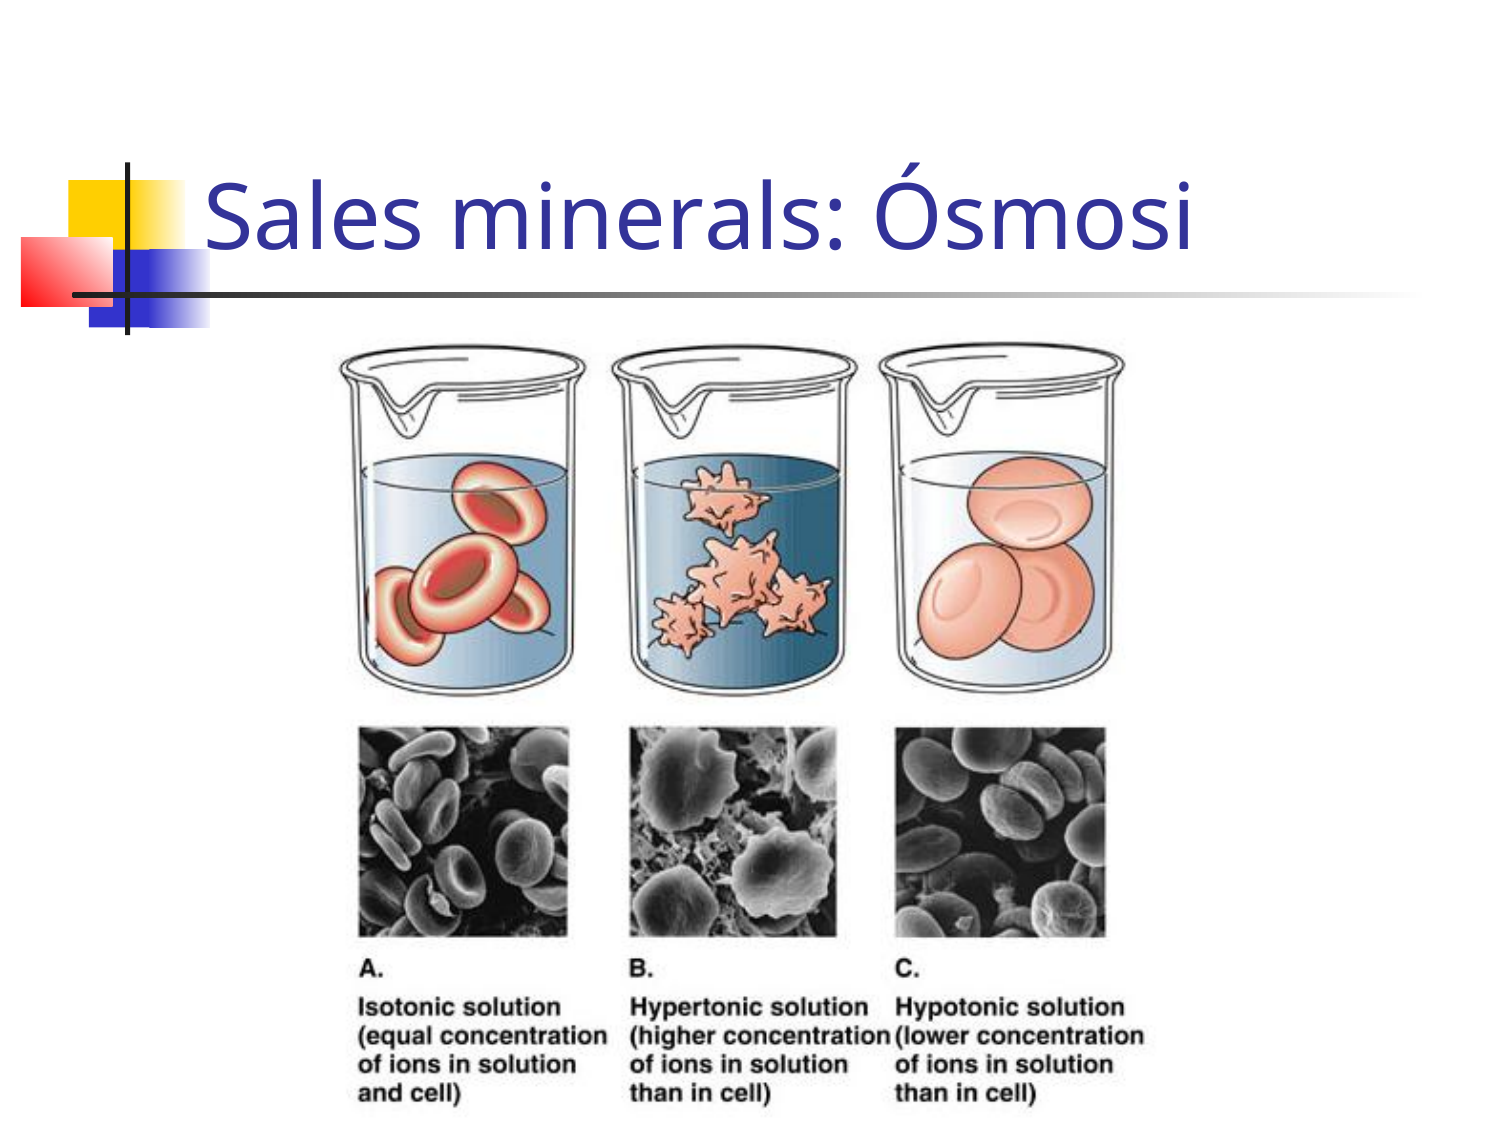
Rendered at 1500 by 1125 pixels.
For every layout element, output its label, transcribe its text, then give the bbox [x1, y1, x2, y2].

title Sales minerals: Ósmosi [188, 35, 1468, 276]
picture [301, 308, 1164, 1125]
